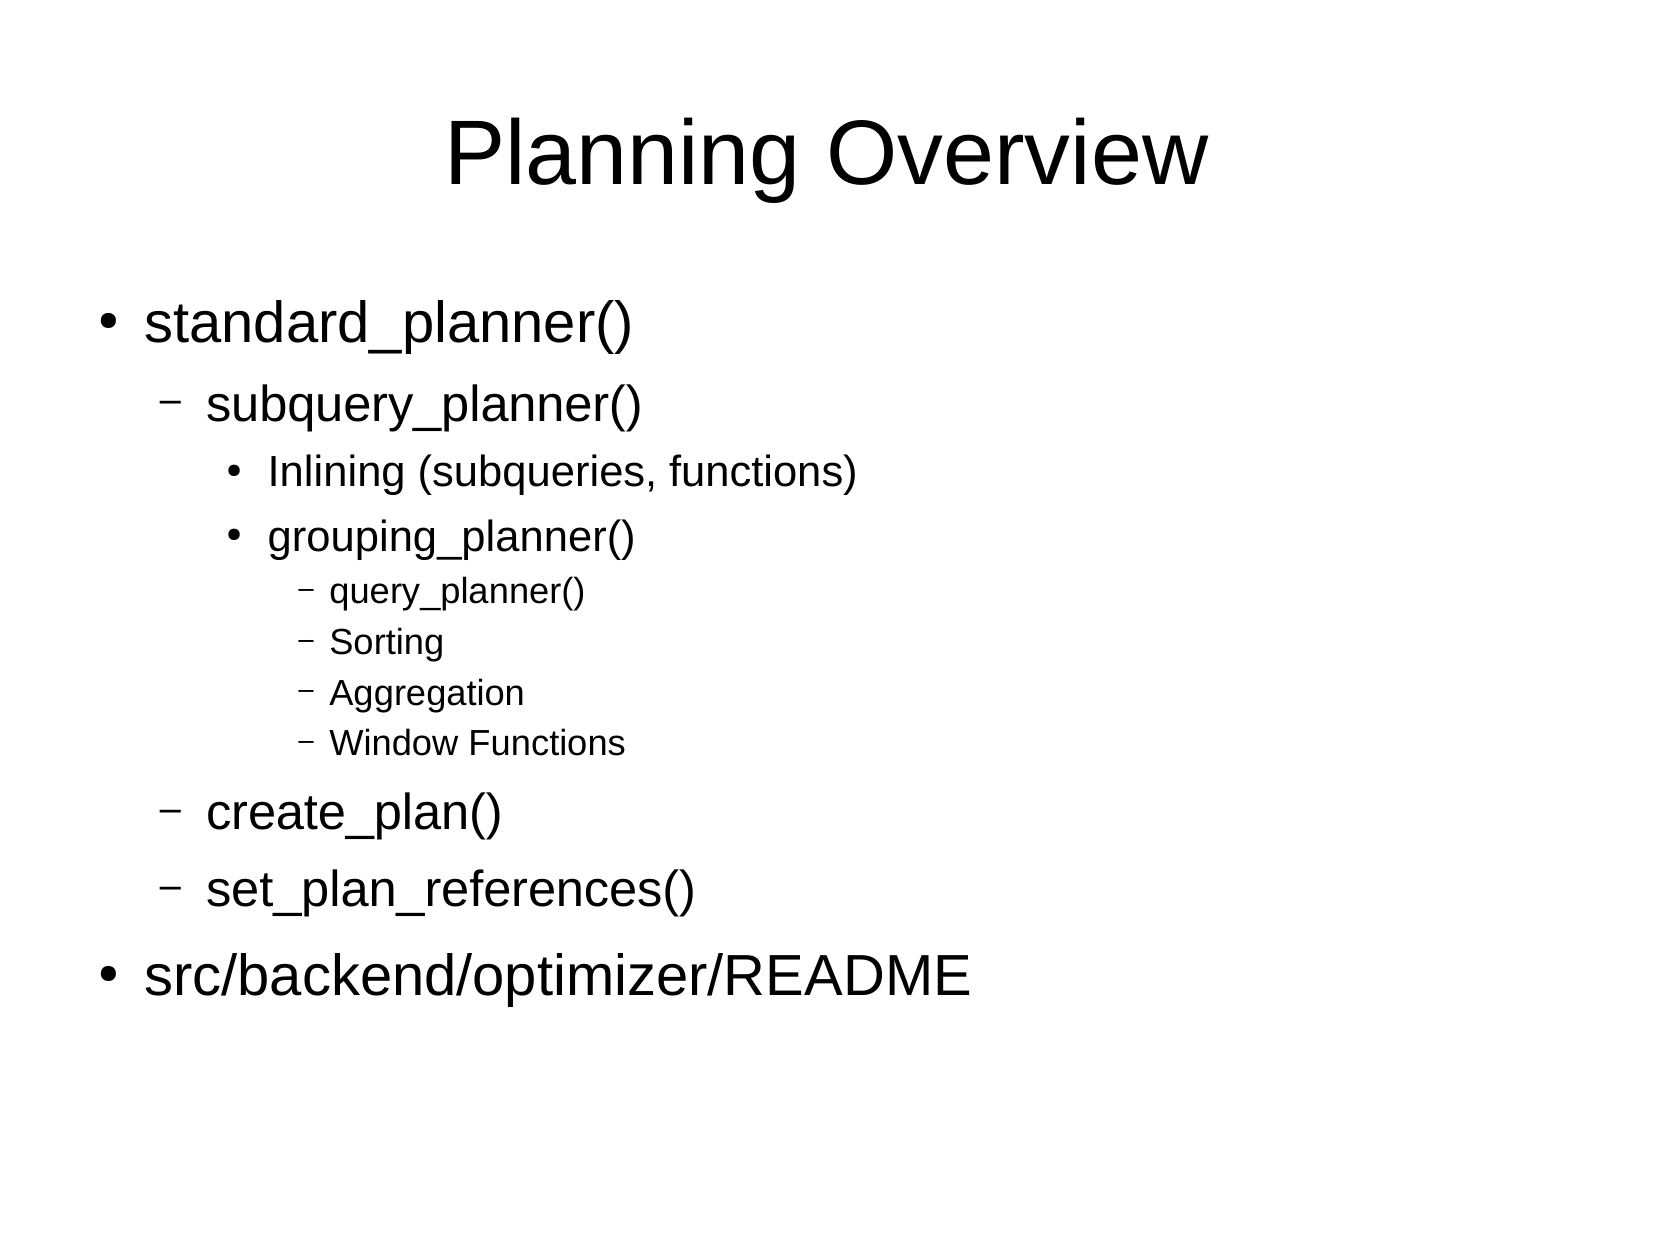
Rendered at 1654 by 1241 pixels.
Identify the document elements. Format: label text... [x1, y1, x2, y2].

title Planning Overview [82, 49, 1571, 257]
list standard_planner() subquery_planner() Inlining (subqueries, functions) grouping_planner() query_planner() Sorting Aggregation Window Functions create_plan() set_plan_references() src/backend/optimizer/README [82, 290, 1571, 1010]
